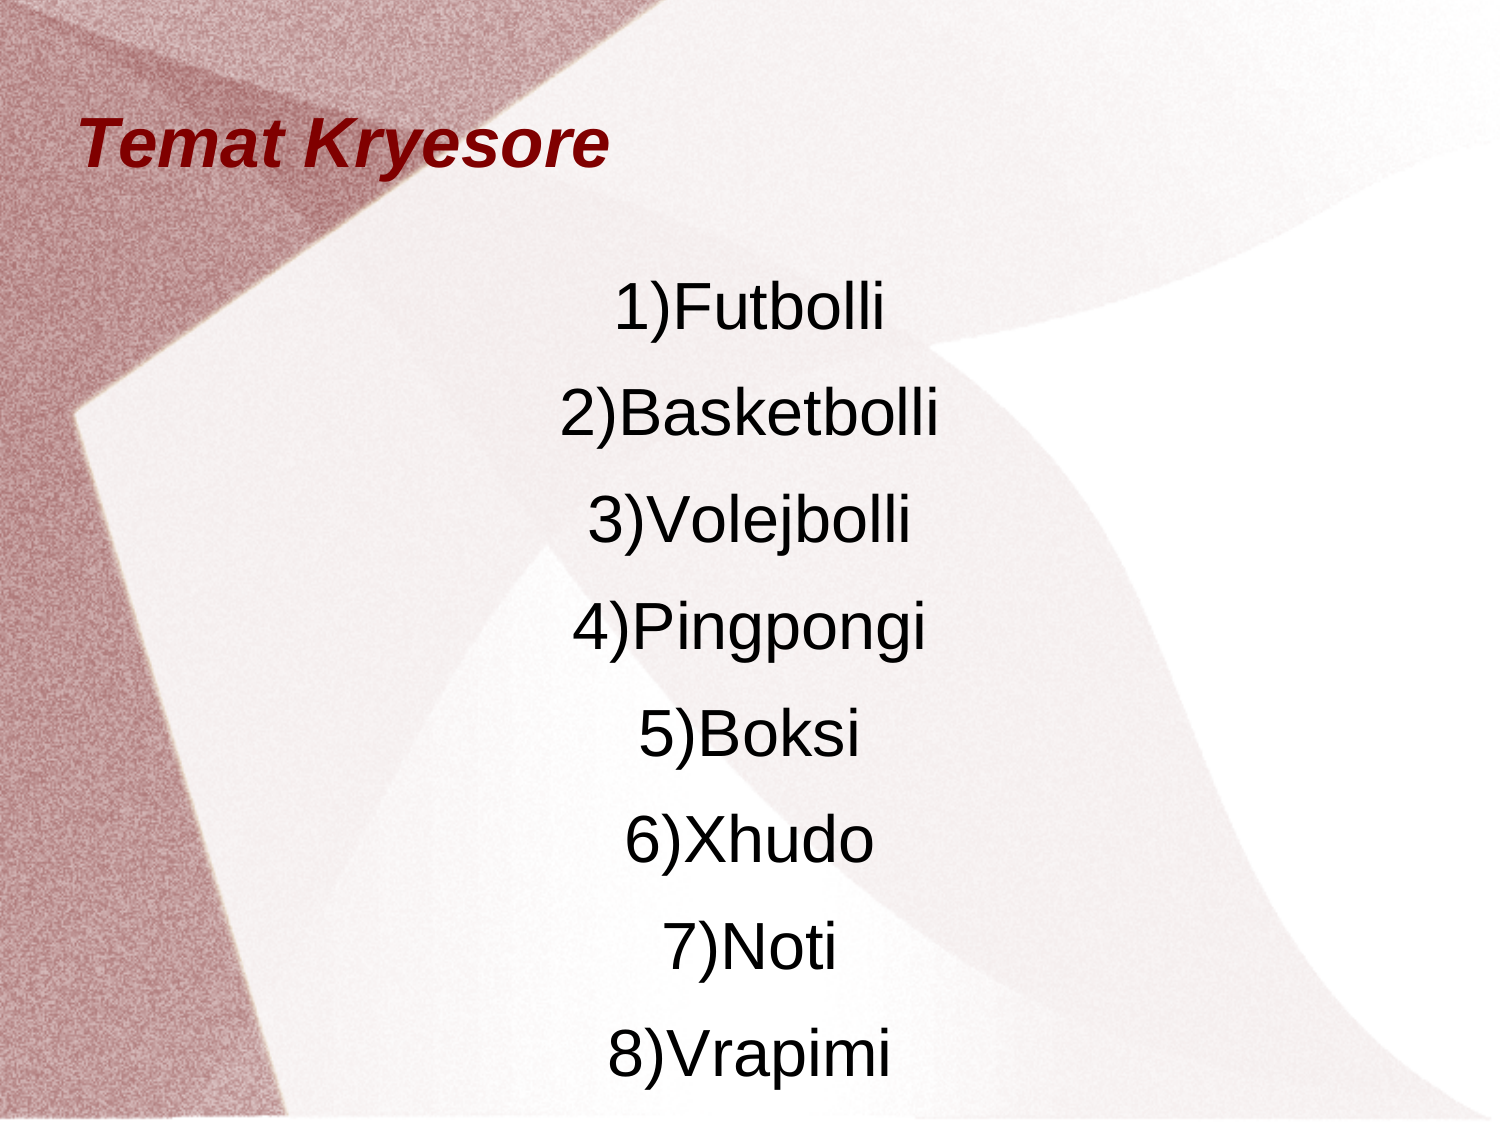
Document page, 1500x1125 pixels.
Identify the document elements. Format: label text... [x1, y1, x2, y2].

subtitle Futbolli Basketbolli Volejbolli Pingpongi Boksi Xhudo Noti Vrapimi Tenisi [75, 262, 1426, 1005]
title Temat Kryesore [75, 52, 1426, 225]
